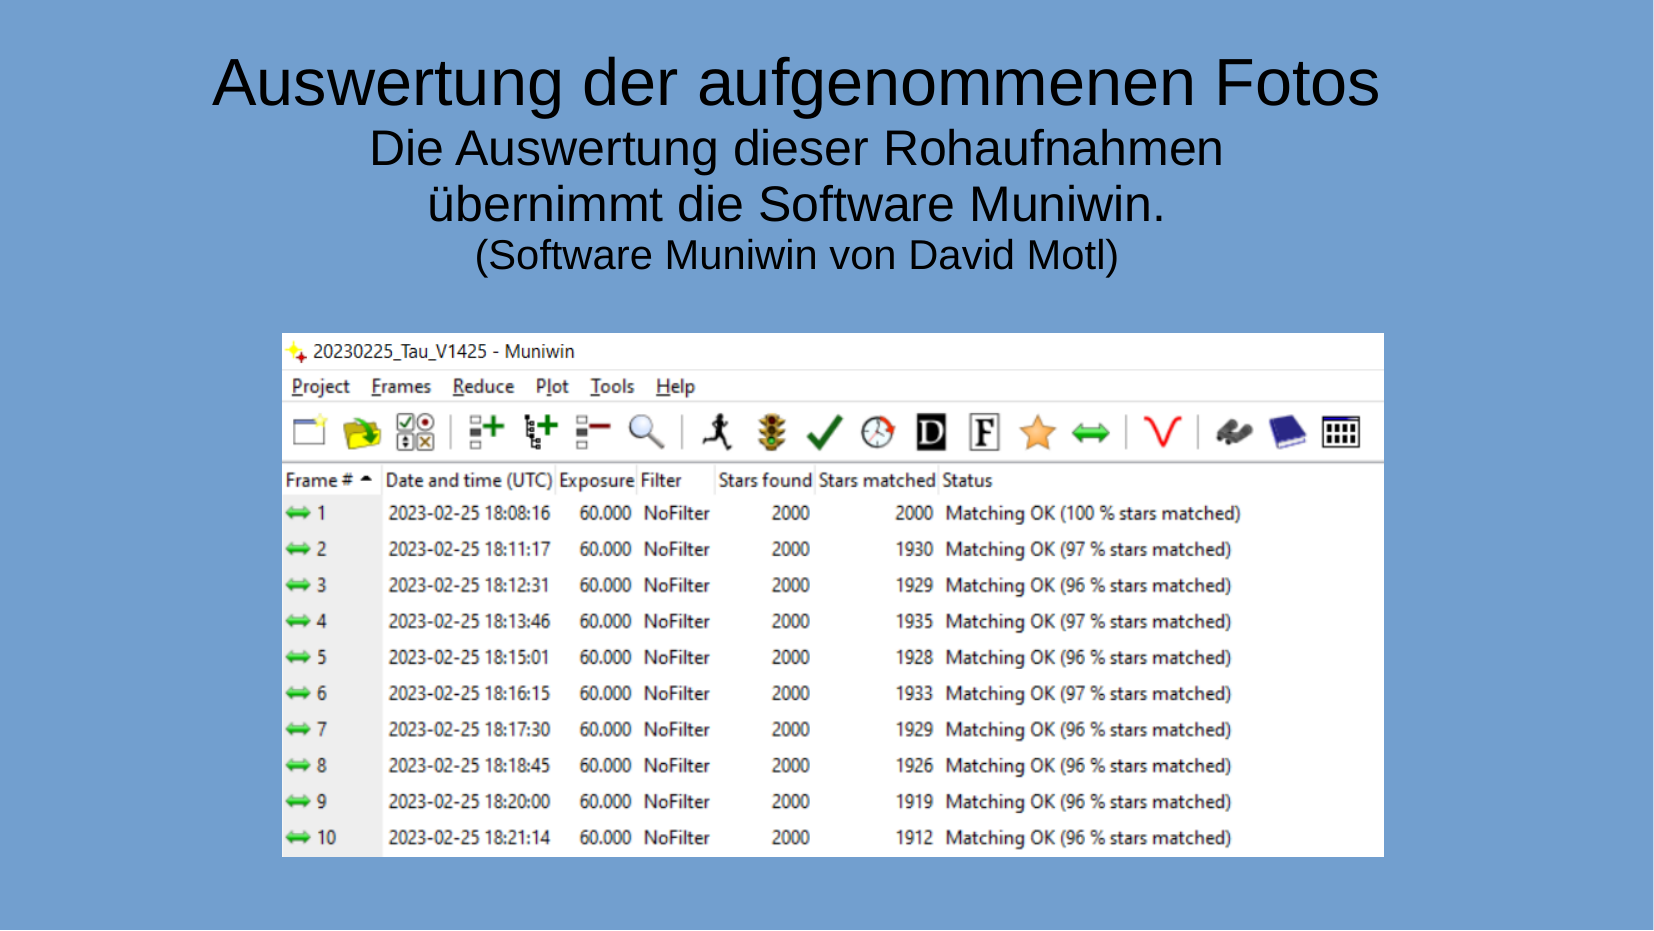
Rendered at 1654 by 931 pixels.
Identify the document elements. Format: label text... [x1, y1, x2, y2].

picture [282, 333, 1384, 857]
text_box Auswertung der aufgenommenen Fotos Die Auswertung dieser Rohaufnahmen übernimmt die Software Muniwin. (Software Muniwin von David Motl) [0, 0, 1595, 827]
